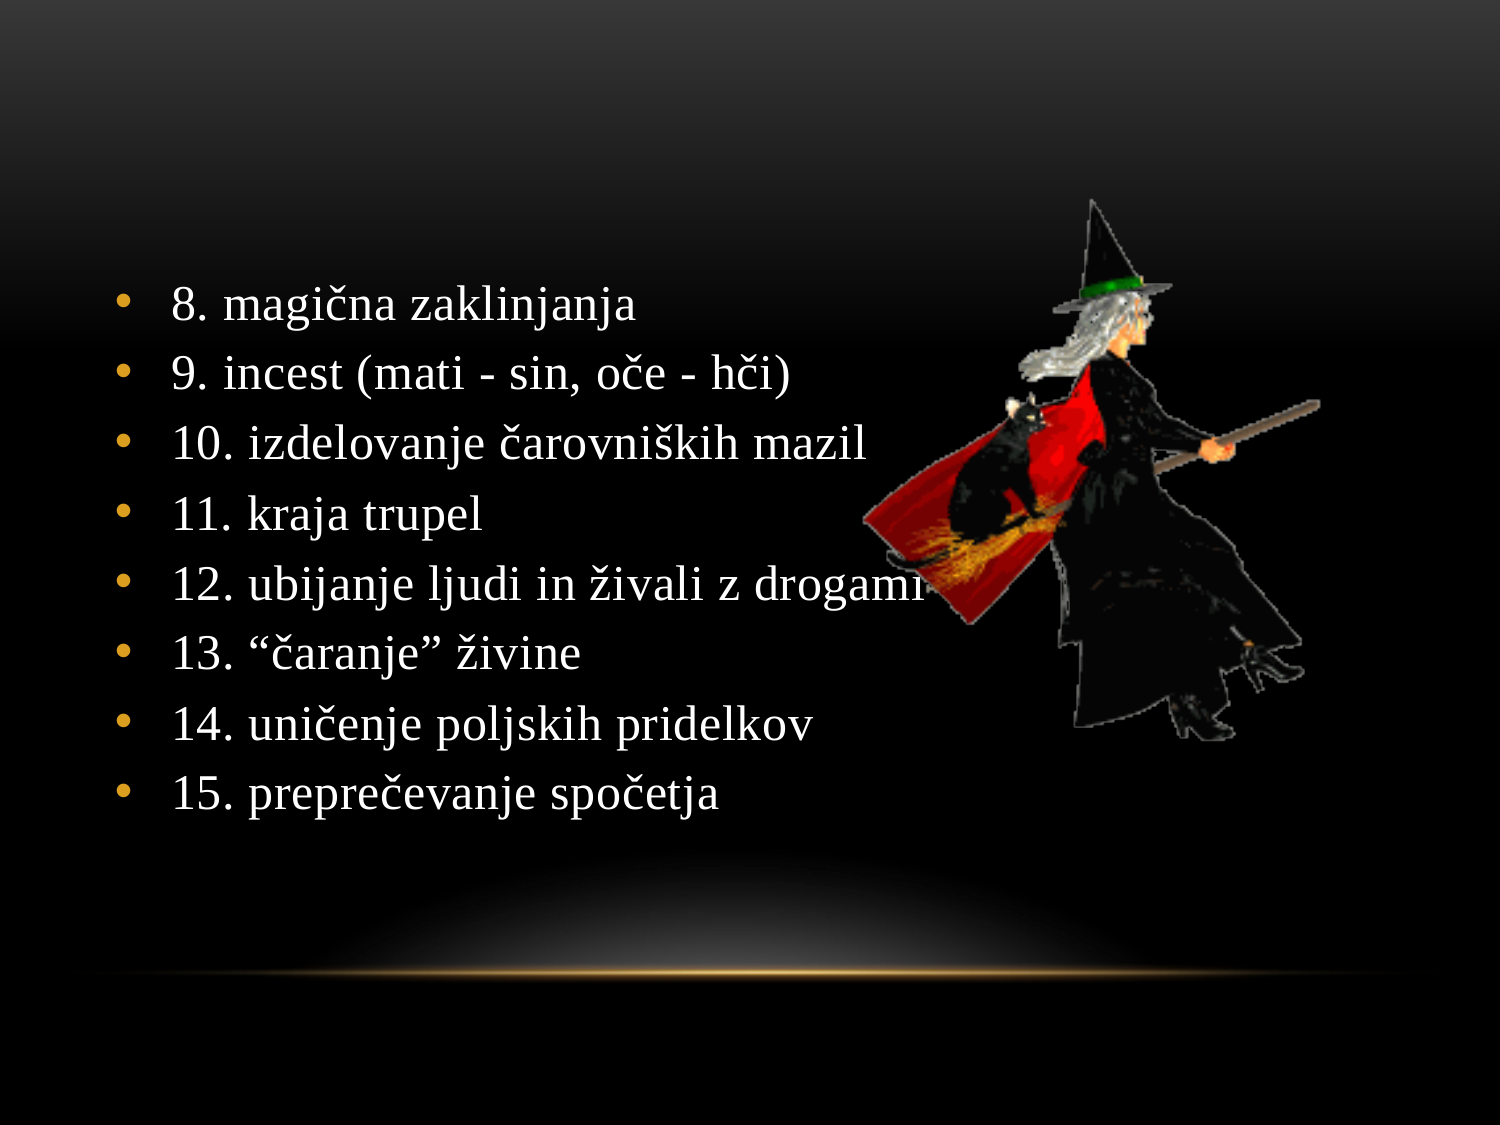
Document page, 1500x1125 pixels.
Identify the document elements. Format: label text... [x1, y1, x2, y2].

list 8. magična zaklinjanja 9. incest (mati - sin, oče - hči) 10. izdelovanje čarovniških mazil 11. kraja trupel 12. ubijanje ljudi in živali z drogami 13. “čaranje” živine 14. uničenje poljskih pridelkov 15. preprečevanje spočetja [99, 262, 1400, 938]
picture [0, 0, 1500, 1125]
